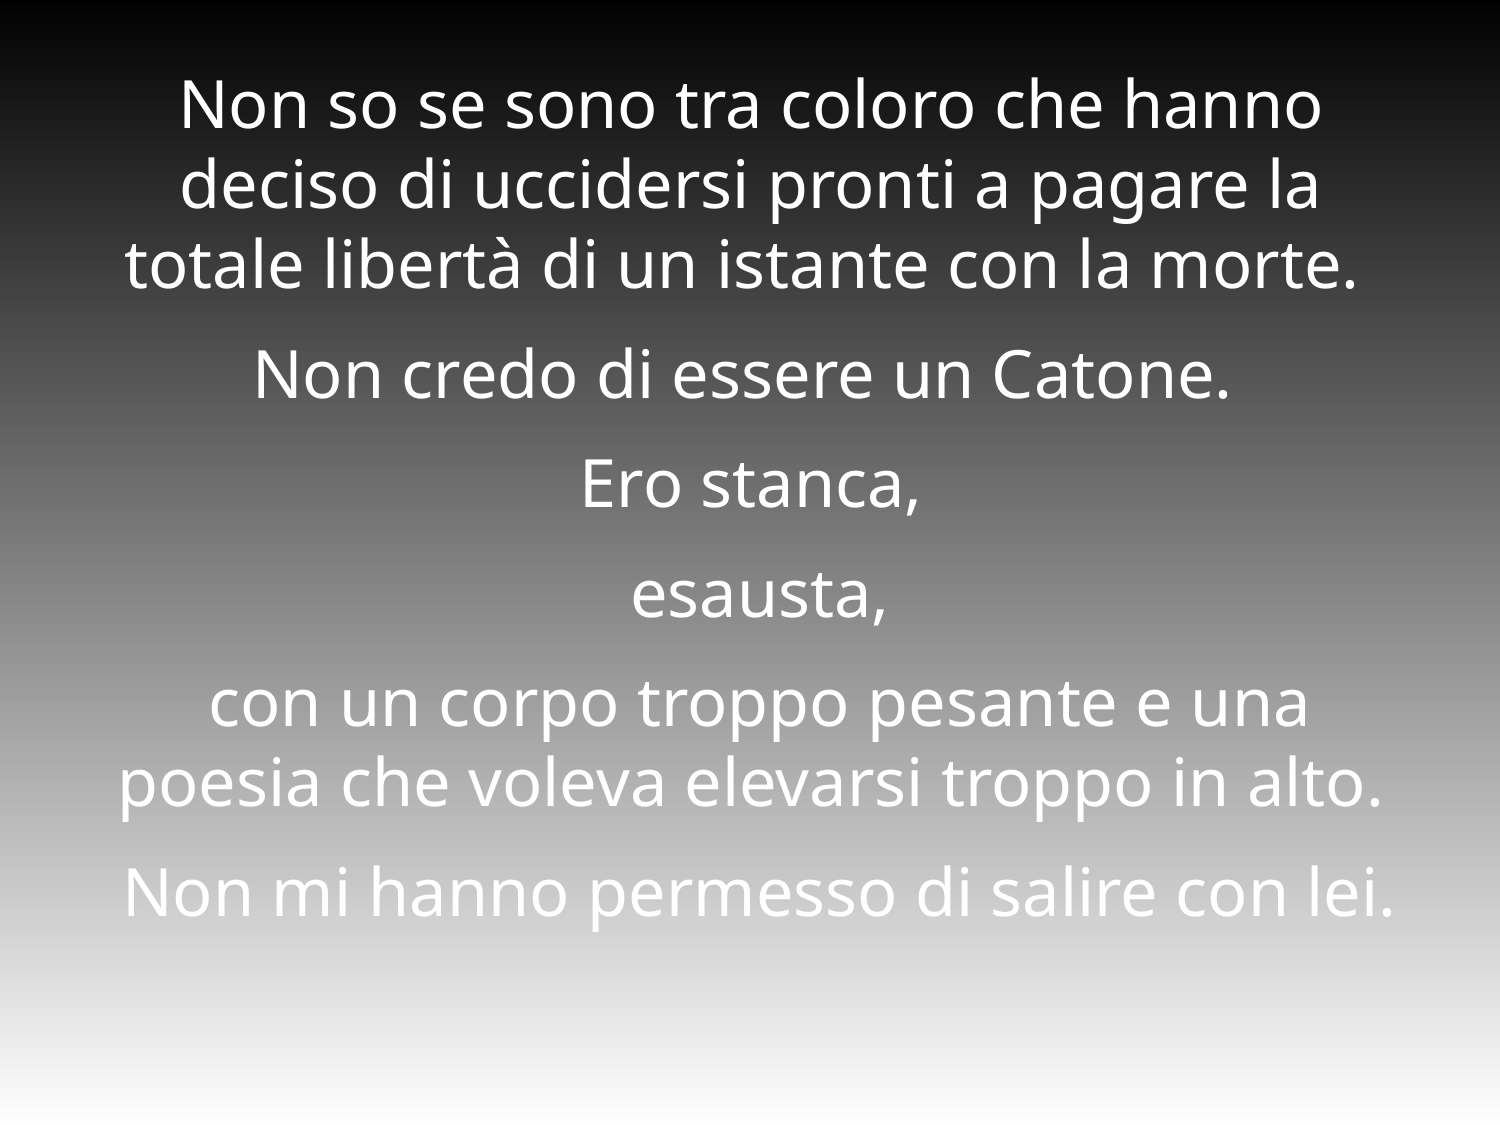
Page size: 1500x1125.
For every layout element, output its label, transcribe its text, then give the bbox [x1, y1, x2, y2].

list Non so se sono tra coloro che hanno deciso di uccidersi pronti a pagare la totale libertà di un istante con la morte. Non credo di essere un Catone. Ero stanca, esausta, con un corpo troppo pesante e una poesia che voleva elevarsi troppo in alto. Non mi hanno permesso di salire con lei. [76, 54, 1427, 1035]
